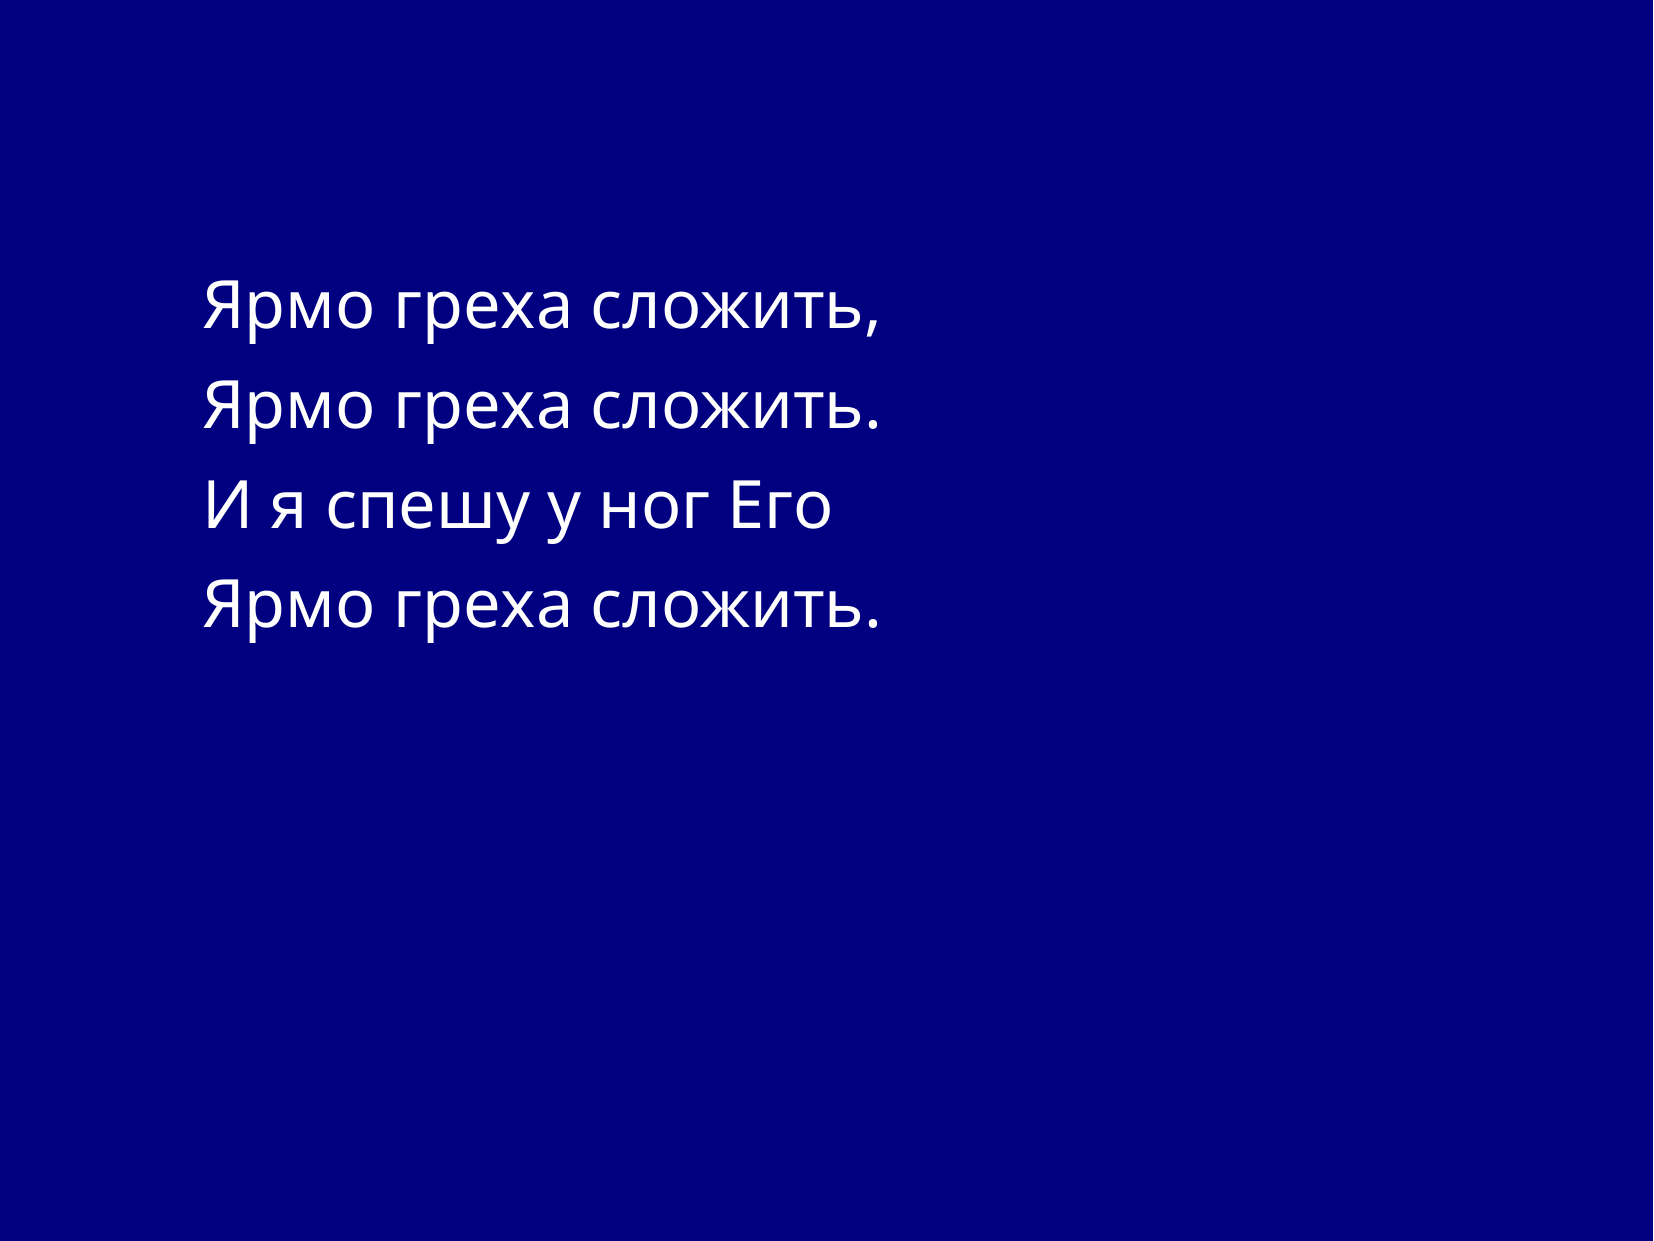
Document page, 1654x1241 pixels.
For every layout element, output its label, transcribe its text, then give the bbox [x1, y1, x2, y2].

text_box Ярмо греха сложить, Ярмо греха сложить. И я спешу у ног Его Ярмо греха сложить. [75, 150, 1576, 1163]
